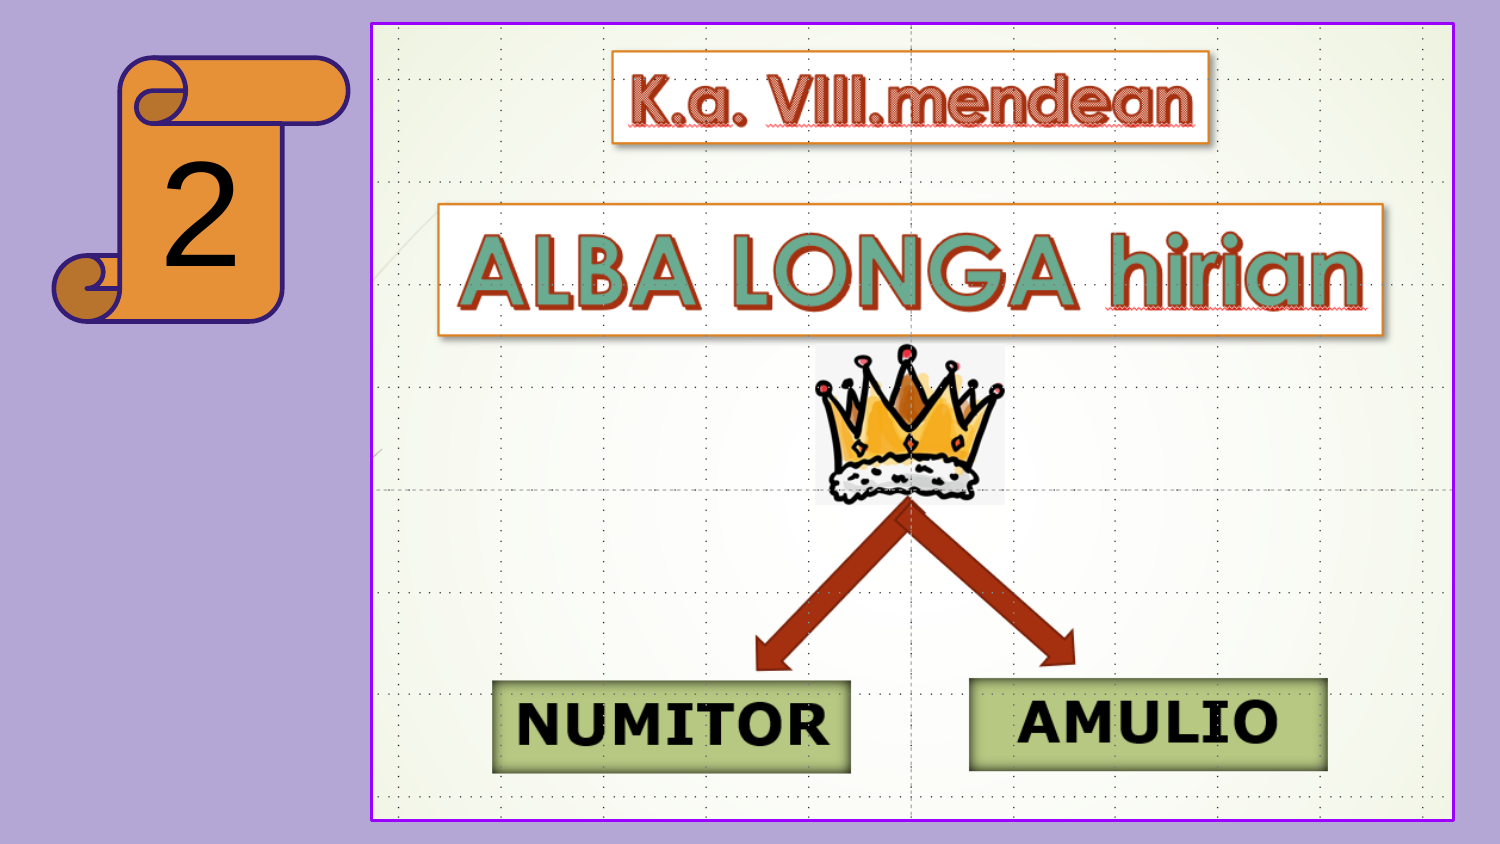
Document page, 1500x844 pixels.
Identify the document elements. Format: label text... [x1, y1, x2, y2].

picture [373, 24, 1452, 819]
text_box 2 [91, 57, 349, 322]
